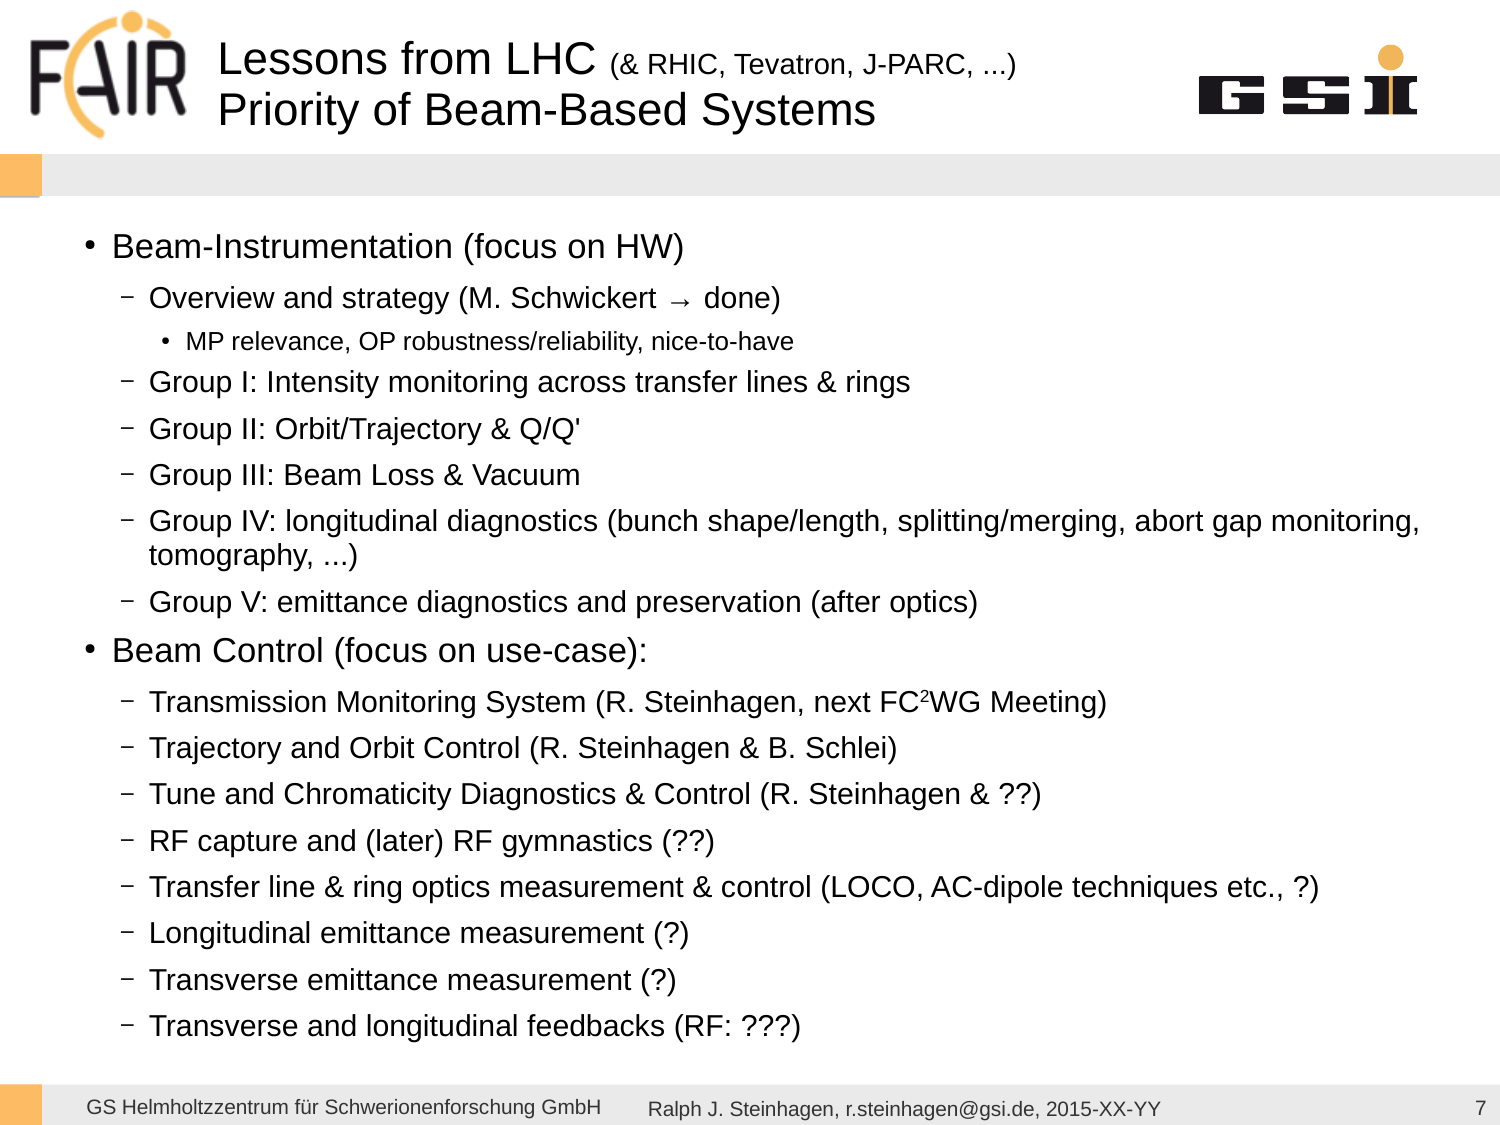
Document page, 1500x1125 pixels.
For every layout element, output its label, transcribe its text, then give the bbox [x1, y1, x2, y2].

list Beam-Instrumentation (focus on HW) Overview and strategy (M. Schwickert → done) MP relevance, OP robustness/reliability, nice-to-have Group I: Intensity monitoring across transfer lines & rings Group II: Orbit/Trajectory & Q/Q' Group III: Beam Loss & Vacuum Group IV: longitudinal diagnostics (bunch shape/length, splitting/merging, abort gap monitoring, tomography, ...) Group V: emittance diagnostics and preservation (after optics) Beam Control (focus on use-case): Transmission Monitoring System (R. Steinhagen, next FC2WG Meeting) Trajectory and Orbit Control (R. Steinhagen & B. Schlei) Tune and Chromaticity Diagnostics & Control (R. Steinhagen & ??) RF capture and (later) RF gymnastics (??) Transfer line & ring optics measurement & control (LOCO, AC-dipole techniques etc., ?) Longitudinal emittance measurement (?) Transverse emittance measurement (?) Transverse and longitudinal feedbacks (RF: ???) [75, 226, 1425, 1050]
picture [1197, 42, 1419, 117]
title Lessons from LHC (& RHIC, Tevatron, J-PARC, ...) Priority of Beam-Based Systems [217, 20, 1109, 147]
picture [30, 9, 187, 141]
